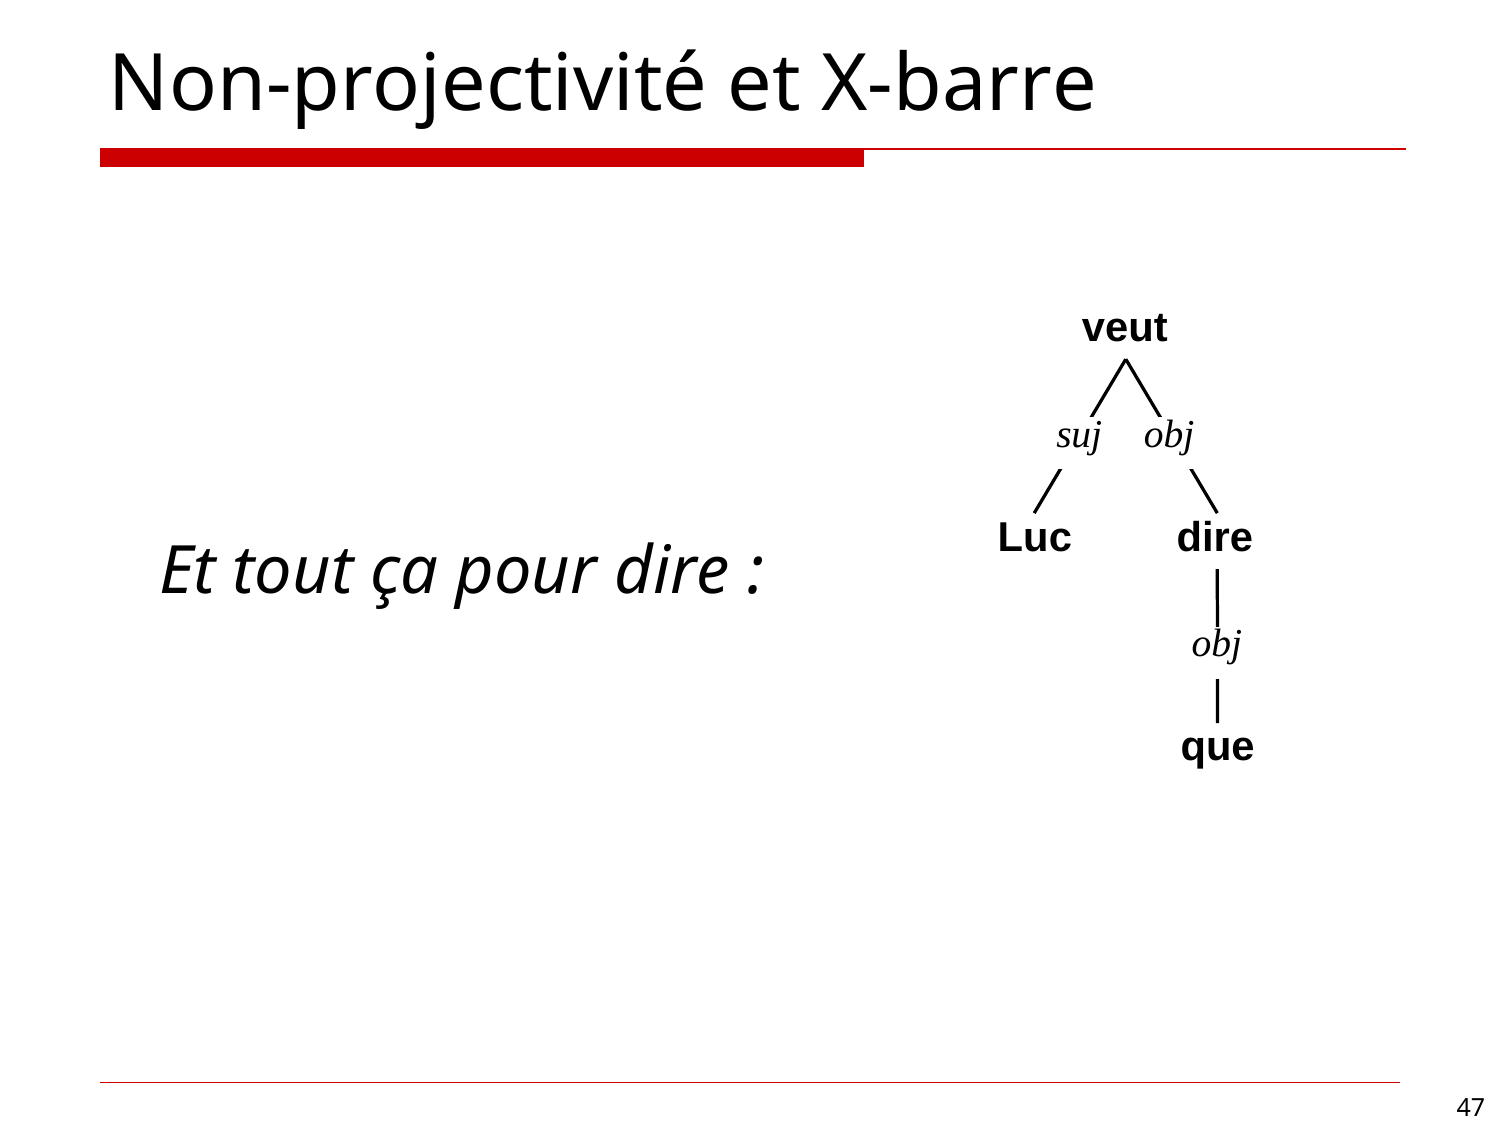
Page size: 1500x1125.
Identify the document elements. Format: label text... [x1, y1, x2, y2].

text_box suj [1056, 411, 1103, 456]
text_box veut [1081, 303, 1168, 350]
text_box Luc [997, 513, 1072, 560]
text_box dire [1176, 513, 1254, 560]
title Non-projectivité et X-barre [94, 23, 1407, 135]
text_box obj [1191, 621, 1243, 666]
text_box obj [1143, 411, 1195, 456]
text_box [1191, 628, 1247, 678]
text_box [1144, 418, 1199, 468]
text_box Et tout ça pour dire : [144, 520, 781, 618]
text_box que [1180, 723, 1256, 770]
text_box [1056, 418, 1104, 468]
